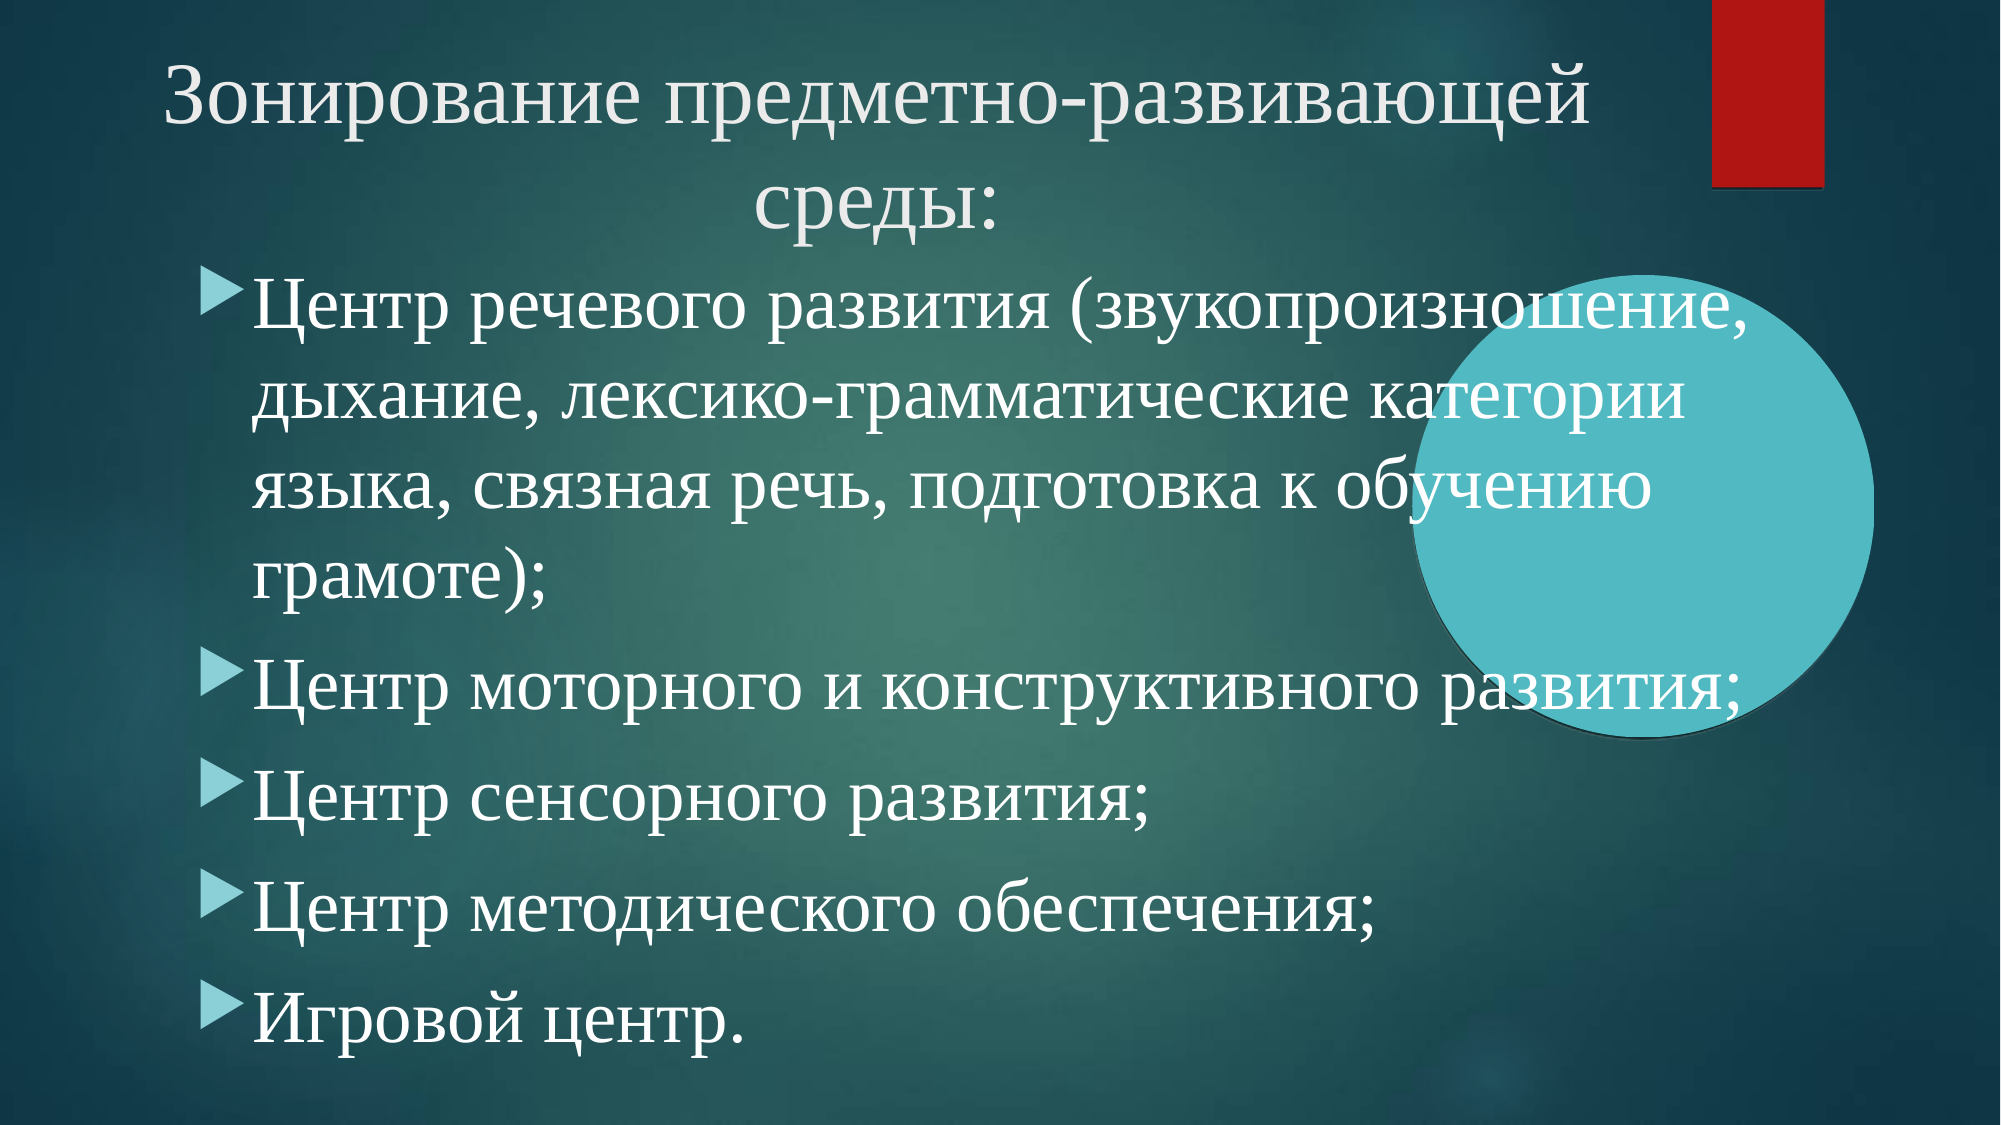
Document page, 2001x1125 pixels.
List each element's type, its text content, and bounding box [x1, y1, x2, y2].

text_box Центр речевого развития (звукопроизношение, дыхание, лексико-грамматические категории языка, связная речь, подготовка к обучению грамоте); Центр моторного и конструктивного развития; Центр сенсорного развития; Центр методического обеспечения; Игровой центр. [180, 246, 1818, 1091]
text_box Зонирование предметно-развивающей среды: [106, 29, 1649, 247]
picture [0, 0, 2001, 1125]
